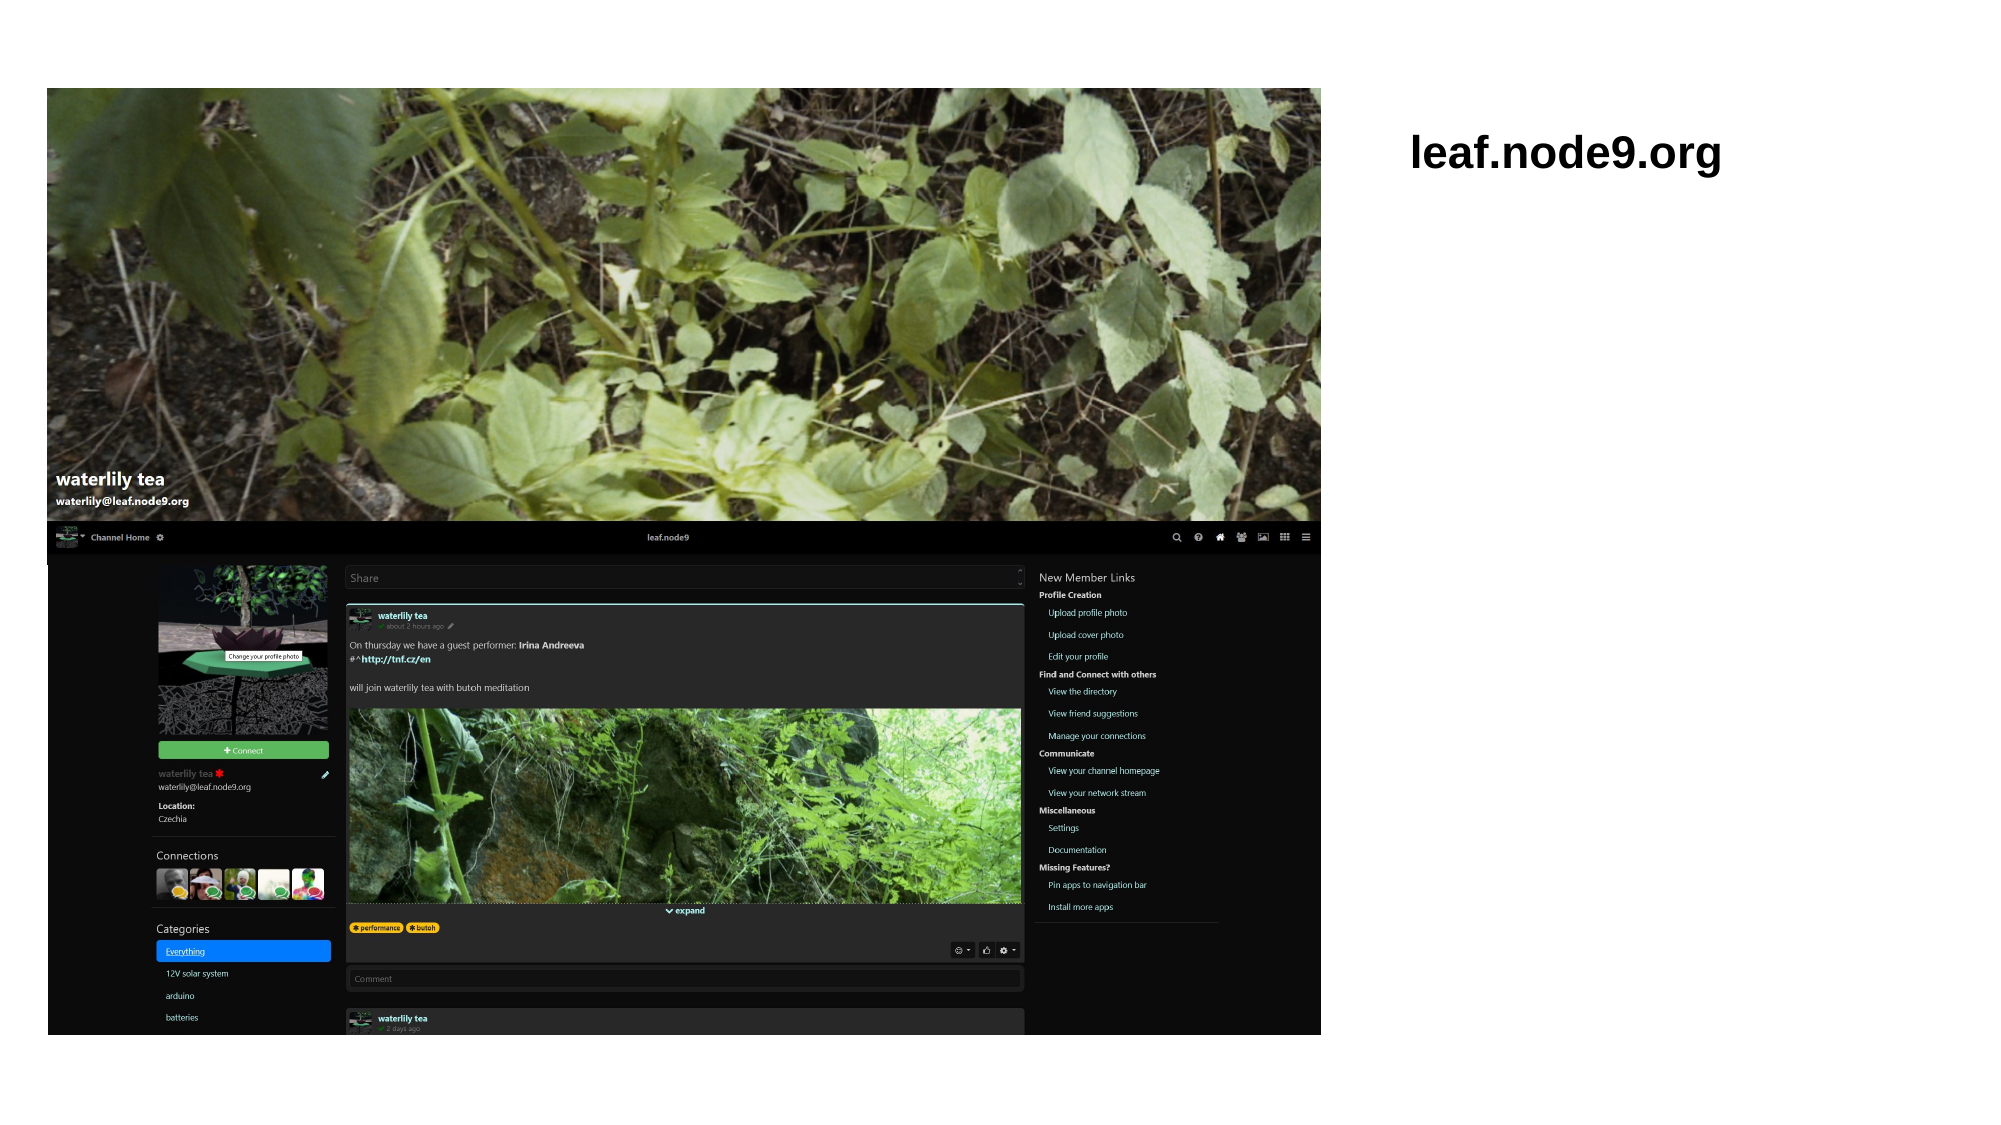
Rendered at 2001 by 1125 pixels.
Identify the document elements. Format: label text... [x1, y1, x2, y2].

text_box leaf.node9.org [1395, 120, 1921, 229]
picture [47, 88, 1321, 1036]
